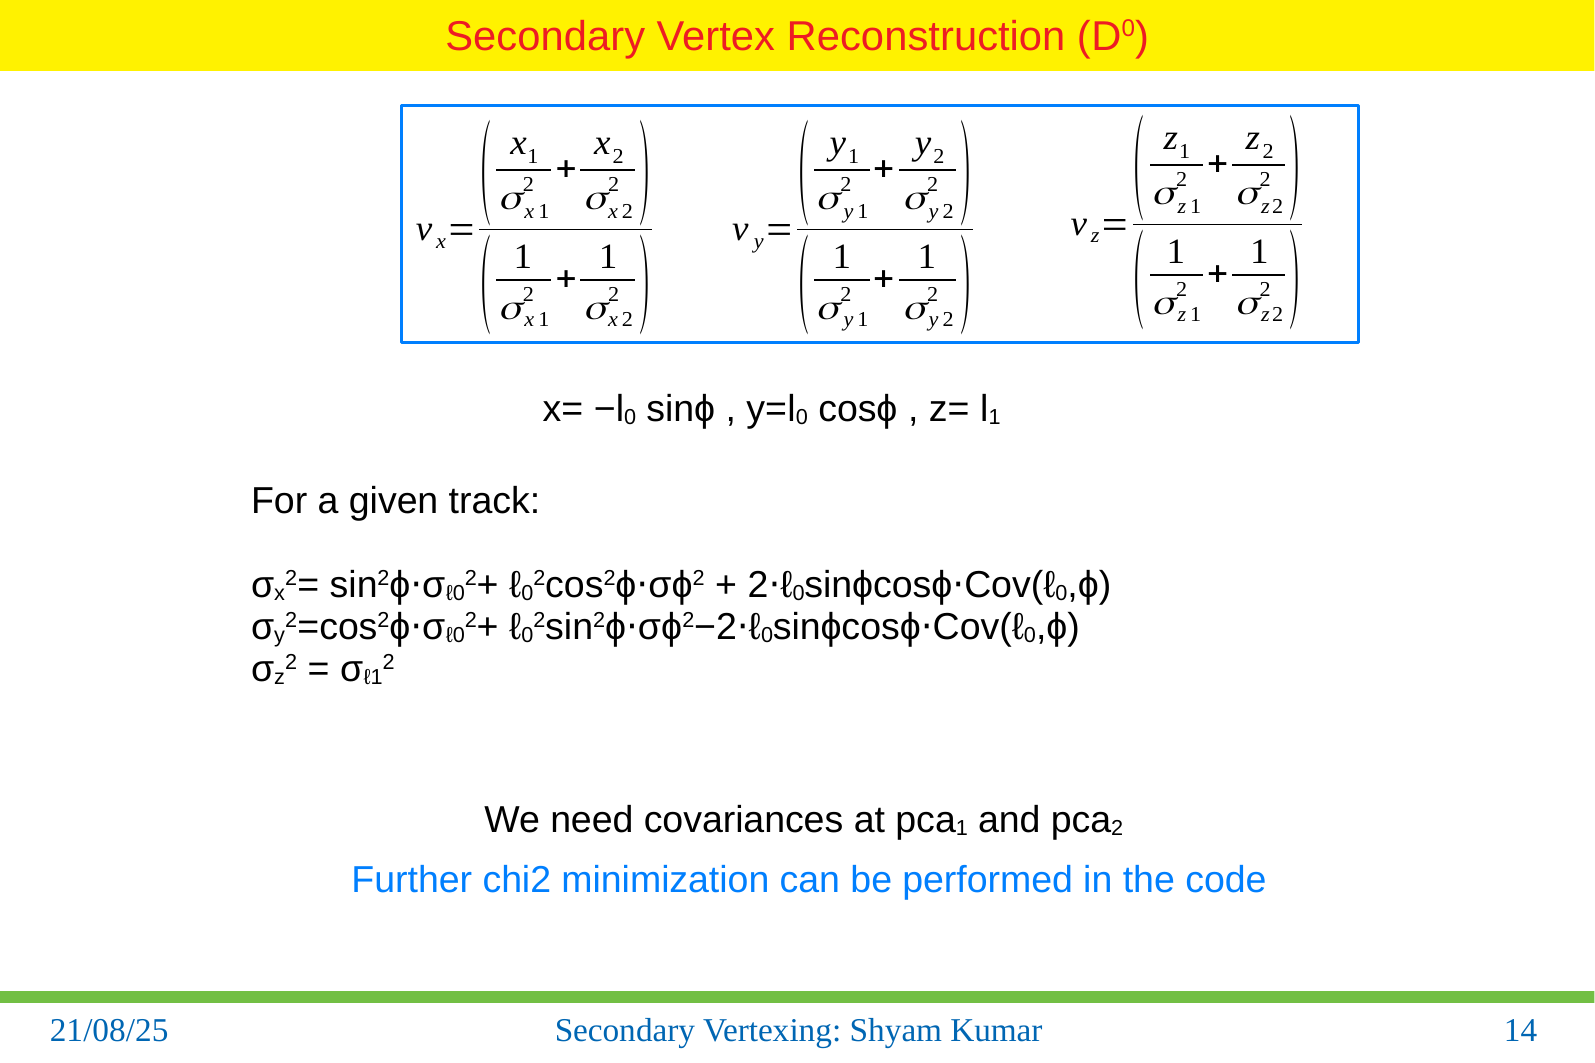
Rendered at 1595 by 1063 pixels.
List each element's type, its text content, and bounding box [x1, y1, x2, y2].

chart [724, 117, 981, 337]
chart [1062, 112, 1311, 332]
text_box x= −l0 sinϕ , y=l0 cosϕ , z= l1 [517, 380, 1063, 438]
chart [408, 117, 660, 337]
title Secondary Vertex Reconstruction (D0) [0, 0, 1595, 71]
text_box For a given track: σx2​= sin2ϕ⋅σℓ02​+ ℓ02​cos2ϕ⋅σϕ2​ + 2⋅ℓ0​sinϕcosϕ⋅Cov(ℓ0​,ϕ) σy2​=cos2ϕ⋅σℓ0​2​+ ℓ02​sin2ϕ⋅σϕ2​−2⋅ℓ0​sinϕcosϕ⋅Cov(ℓ0​,ϕ) σz2​ = σℓ1​2 [236, 472, 1501, 698]
text_box We need covariances at pca1 and pca2 Further chi2 minimization can be performed in the code [165, 791, 1453, 908]
